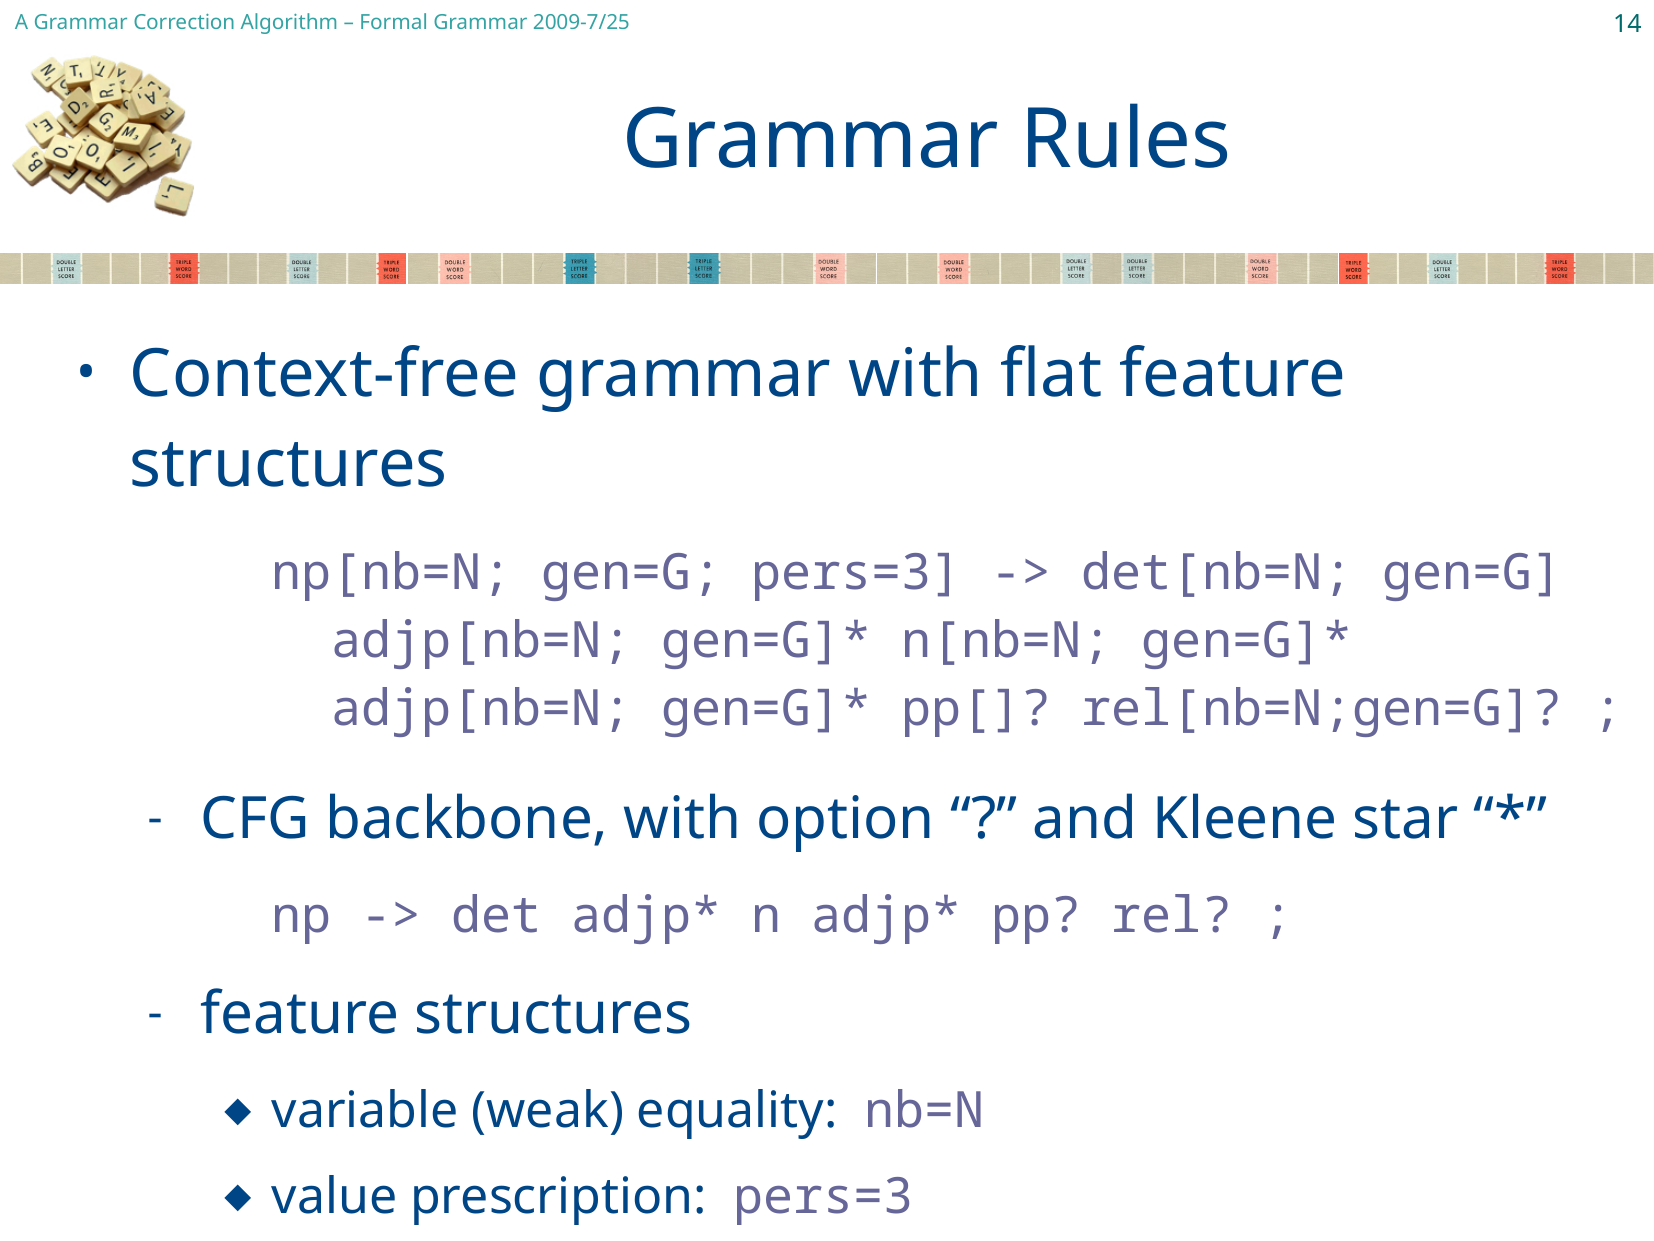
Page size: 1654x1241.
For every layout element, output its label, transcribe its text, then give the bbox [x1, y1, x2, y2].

picture [877, 253, 1338, 284]
picture [0, 253, 406, 284]
picture [11, 53, 195, 219]
picture [408, 253, 876, 284]
list Context-free grammar with flat feature structures np[nb=N; gen=G; pers=3] -> det[nb=N; gen=G] adjp[nb=N; gen=G]* n[nb=N; gen=G]* adjp[nb=N; gen=G]* pp[]? rel[nb=N;gen=G]? ; CFG backbone, with option “?” and Kleene star “*” np -> det adjp* n adjp* pp? rel? ; feature structures variable (weak) equality: nb=N value prescription: pers=3 strong equality: aux==avoir (similar to =c in LFG) combined: feat =|== var & u1,...,un ? v1,...,vp # w1,...,wq [59, 324, 1625, 1228]
title Grammar Rules [218, 31, 1636, 239]
picture [1339, 253, 1654, 284]
